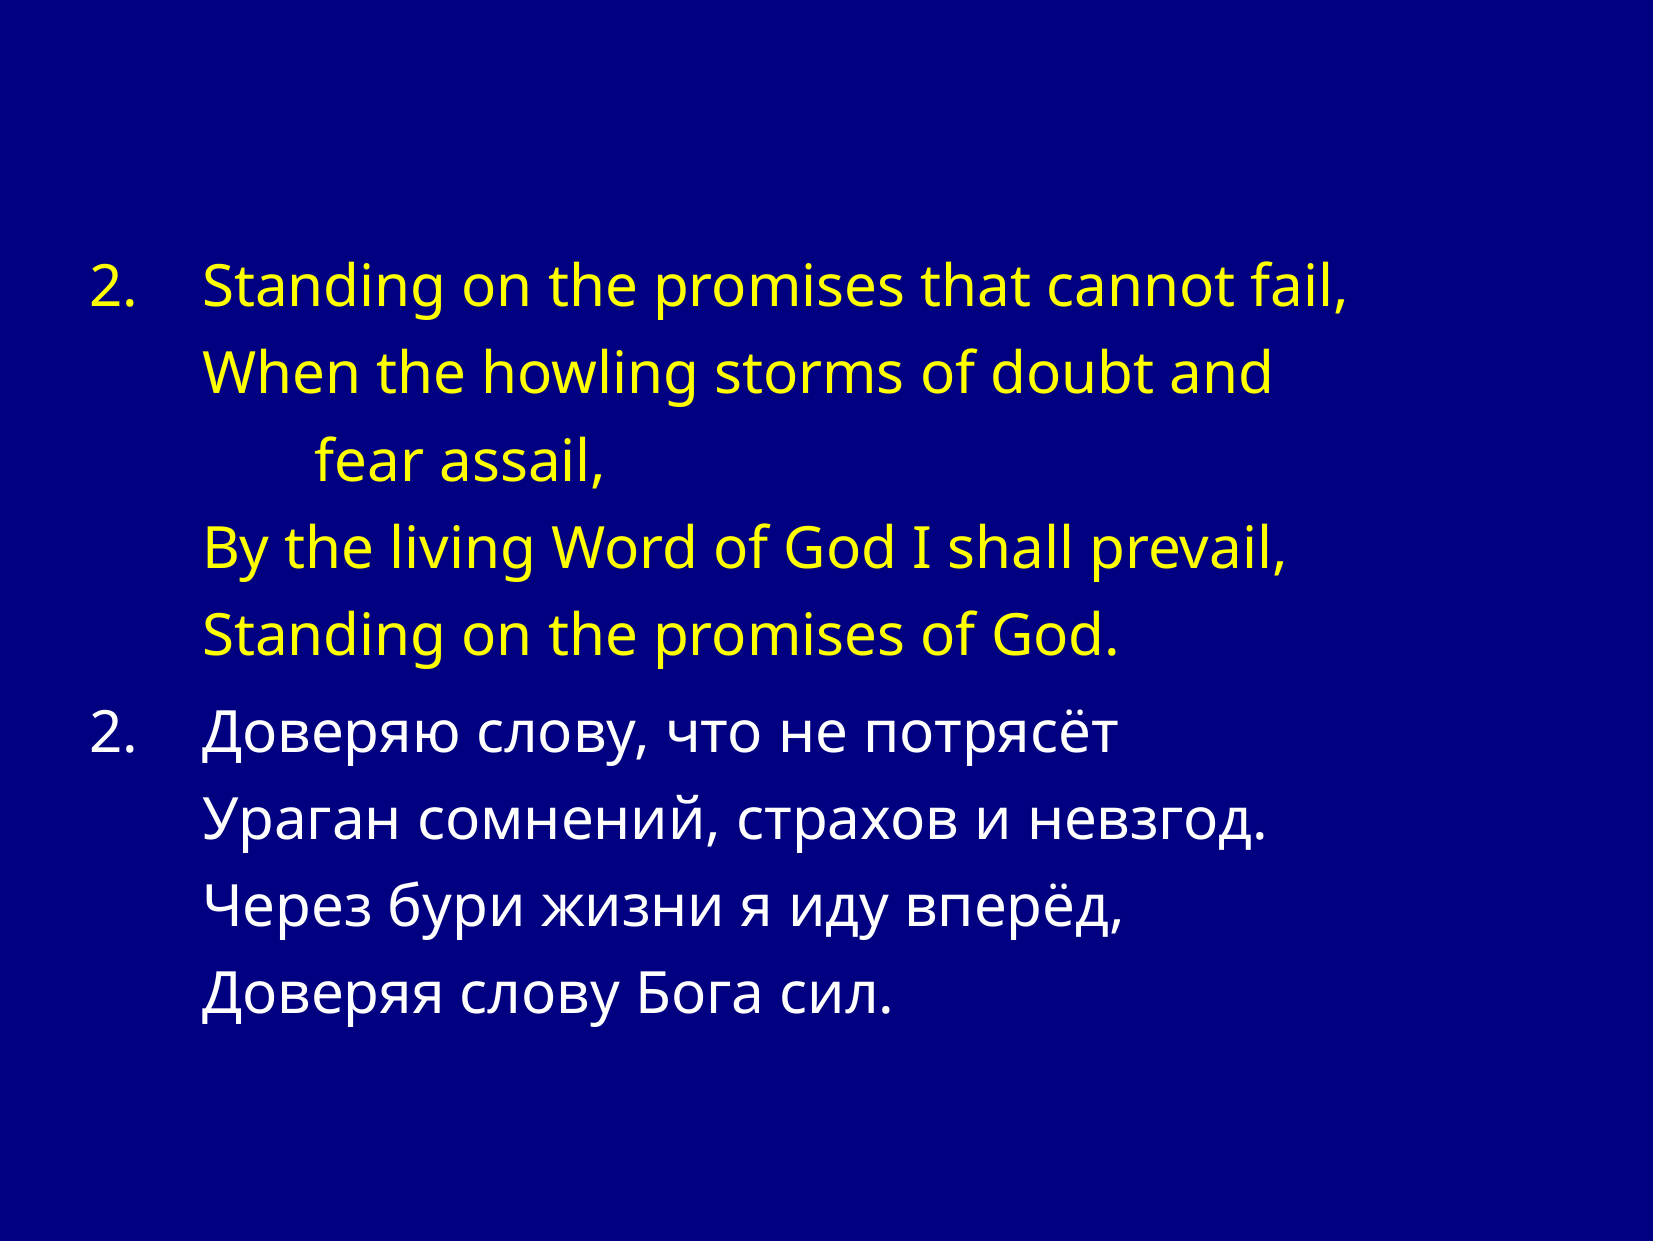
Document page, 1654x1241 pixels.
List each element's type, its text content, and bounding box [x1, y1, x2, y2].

text_box 2. Доверяю слову, что не потрясёт Ураган сомнений, страхов и невзгод. Через бури жизни я иду вперёд, Доверяя слову Бога сил. [75, 675, 1576, 1163]
text_box 2. Standing on the promises that cannot fail, When the howling storms of doubt and fear assail, By the living Word of God I shall prevail, Standing on the promises of God. [75, 150, 1576, 638]
